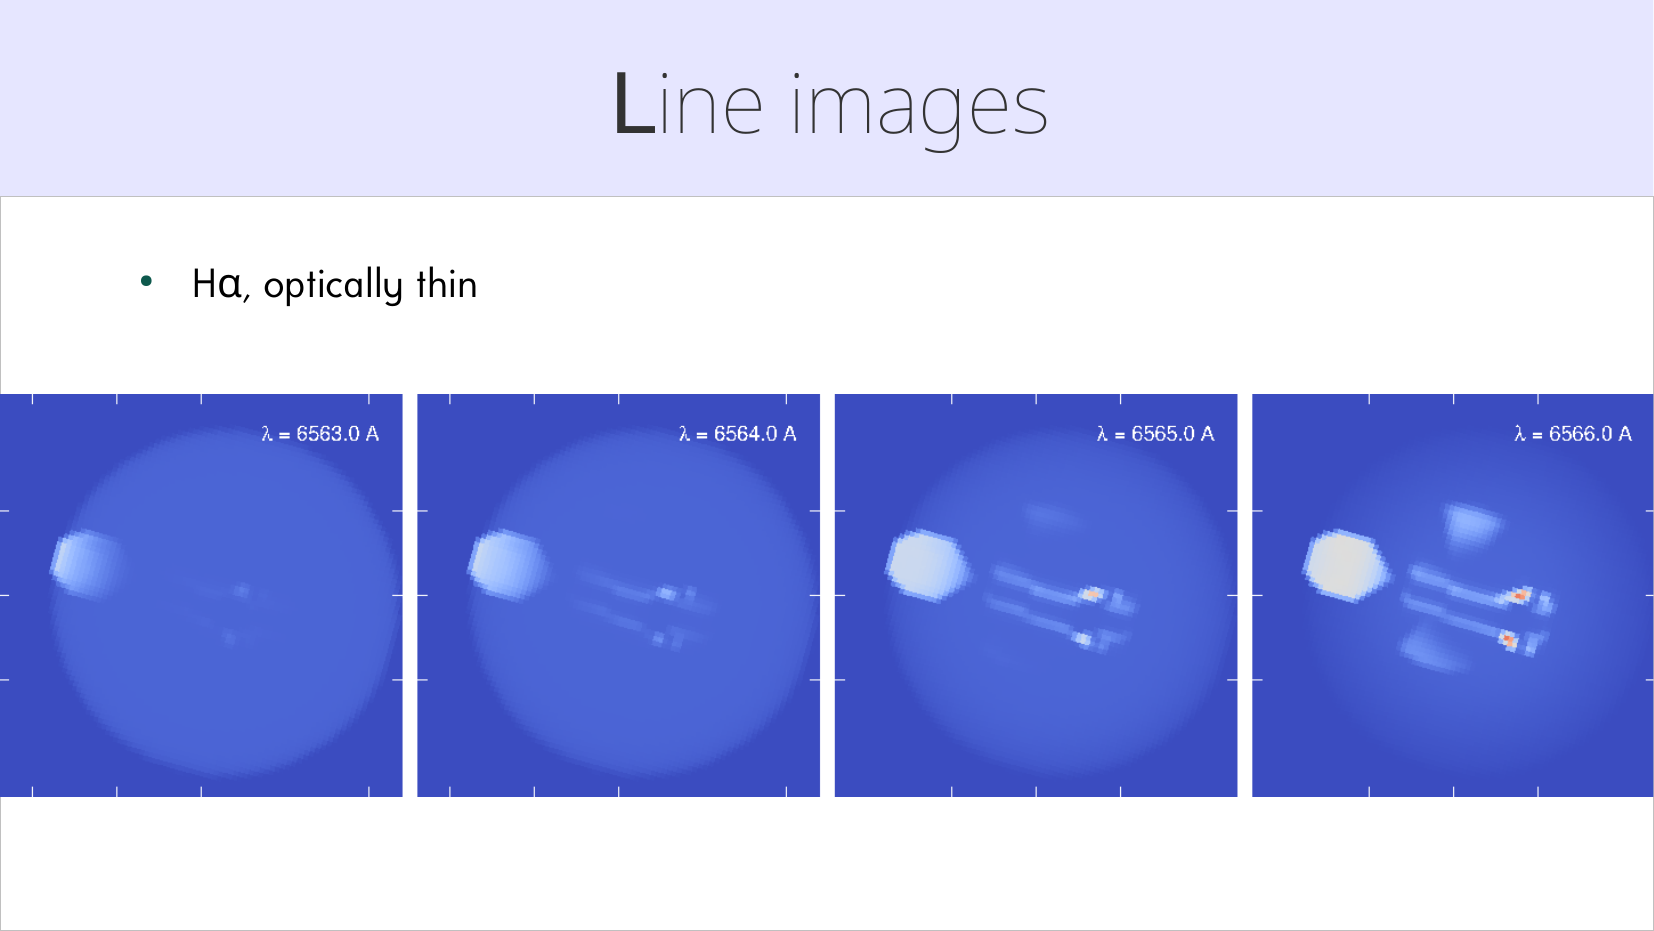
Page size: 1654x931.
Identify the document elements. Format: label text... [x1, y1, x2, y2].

picture [0, 394, 1654, 797]
list Hα, optically thin [121, 258, 1534, 394]
title Line images [124, 23, 1537, 179]
